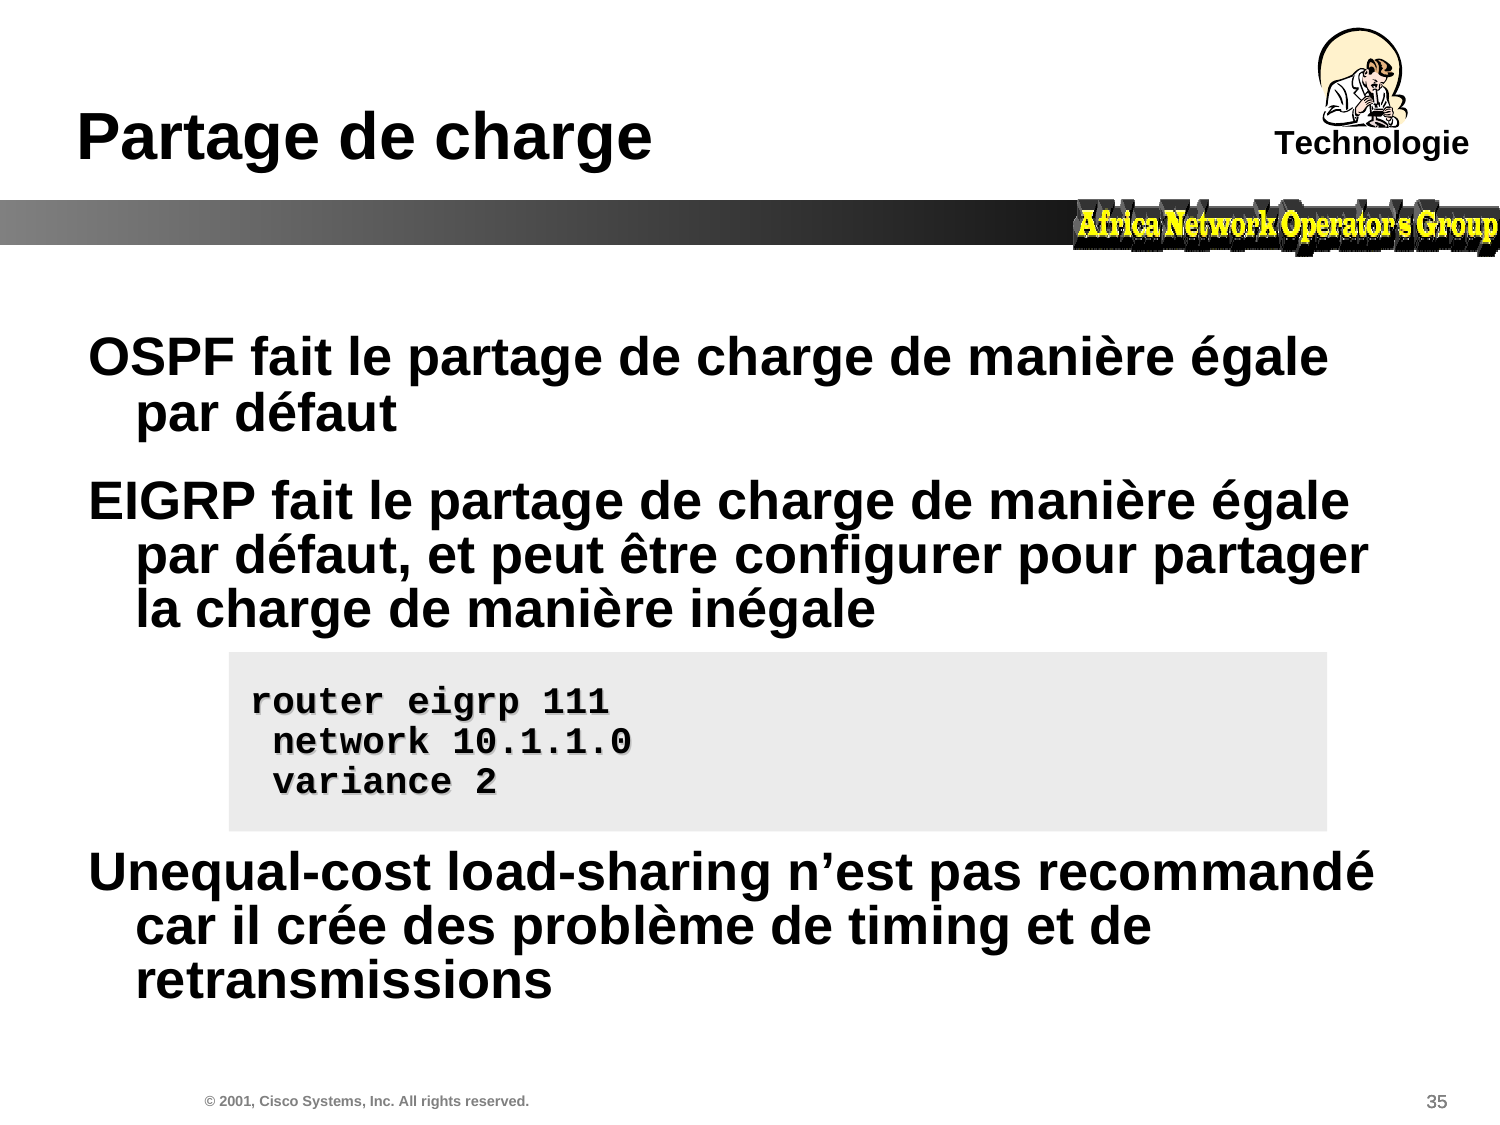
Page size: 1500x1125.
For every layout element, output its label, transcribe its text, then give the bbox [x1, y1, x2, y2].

text_box [228, 652, 1328, 832]
text_box Technologie [1262, 118, 1482, 168]
list OSPF fait le partage de charge de manière égale par défaut EIGRP fait le partage de charge de manière égale par défaut, et peut être configurer pour partager la charge de manière inégale Unequal-cost load-sharing n’est pas recommandé car il crée des problème de timing et de retransmissions [74, 286, 1424, 1053]
picture [1317, 26, 1409, 118]
title Partage de charge [62, 41, 1314, 180]
text_box router eigrp 111 network 10.1.1.0 variance 2 [237, 667, 1359, 817]
picture [1070, 180, 1500, 275]
